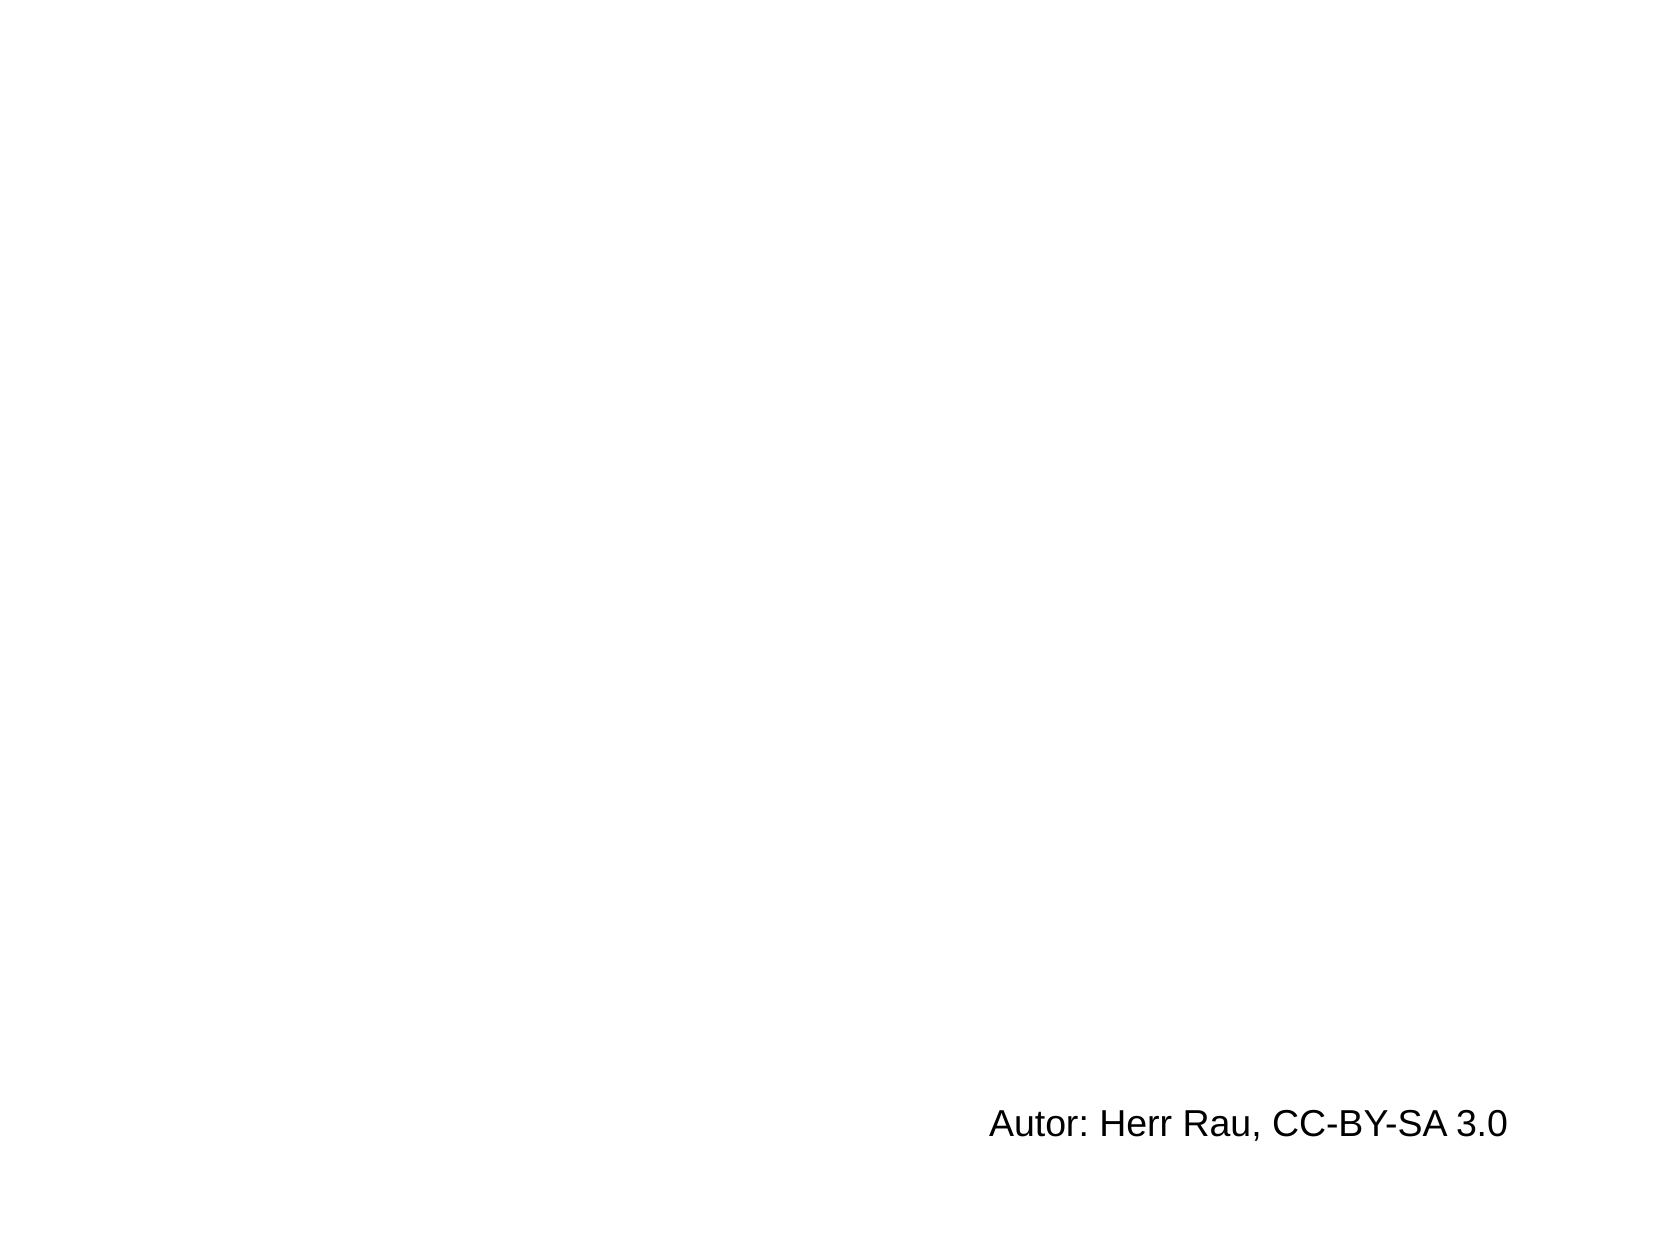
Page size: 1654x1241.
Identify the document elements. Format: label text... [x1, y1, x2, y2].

text_box Autor: Herr Rau, CC-BY-SA 3.0 [974, 1094, 1595, 1152]
